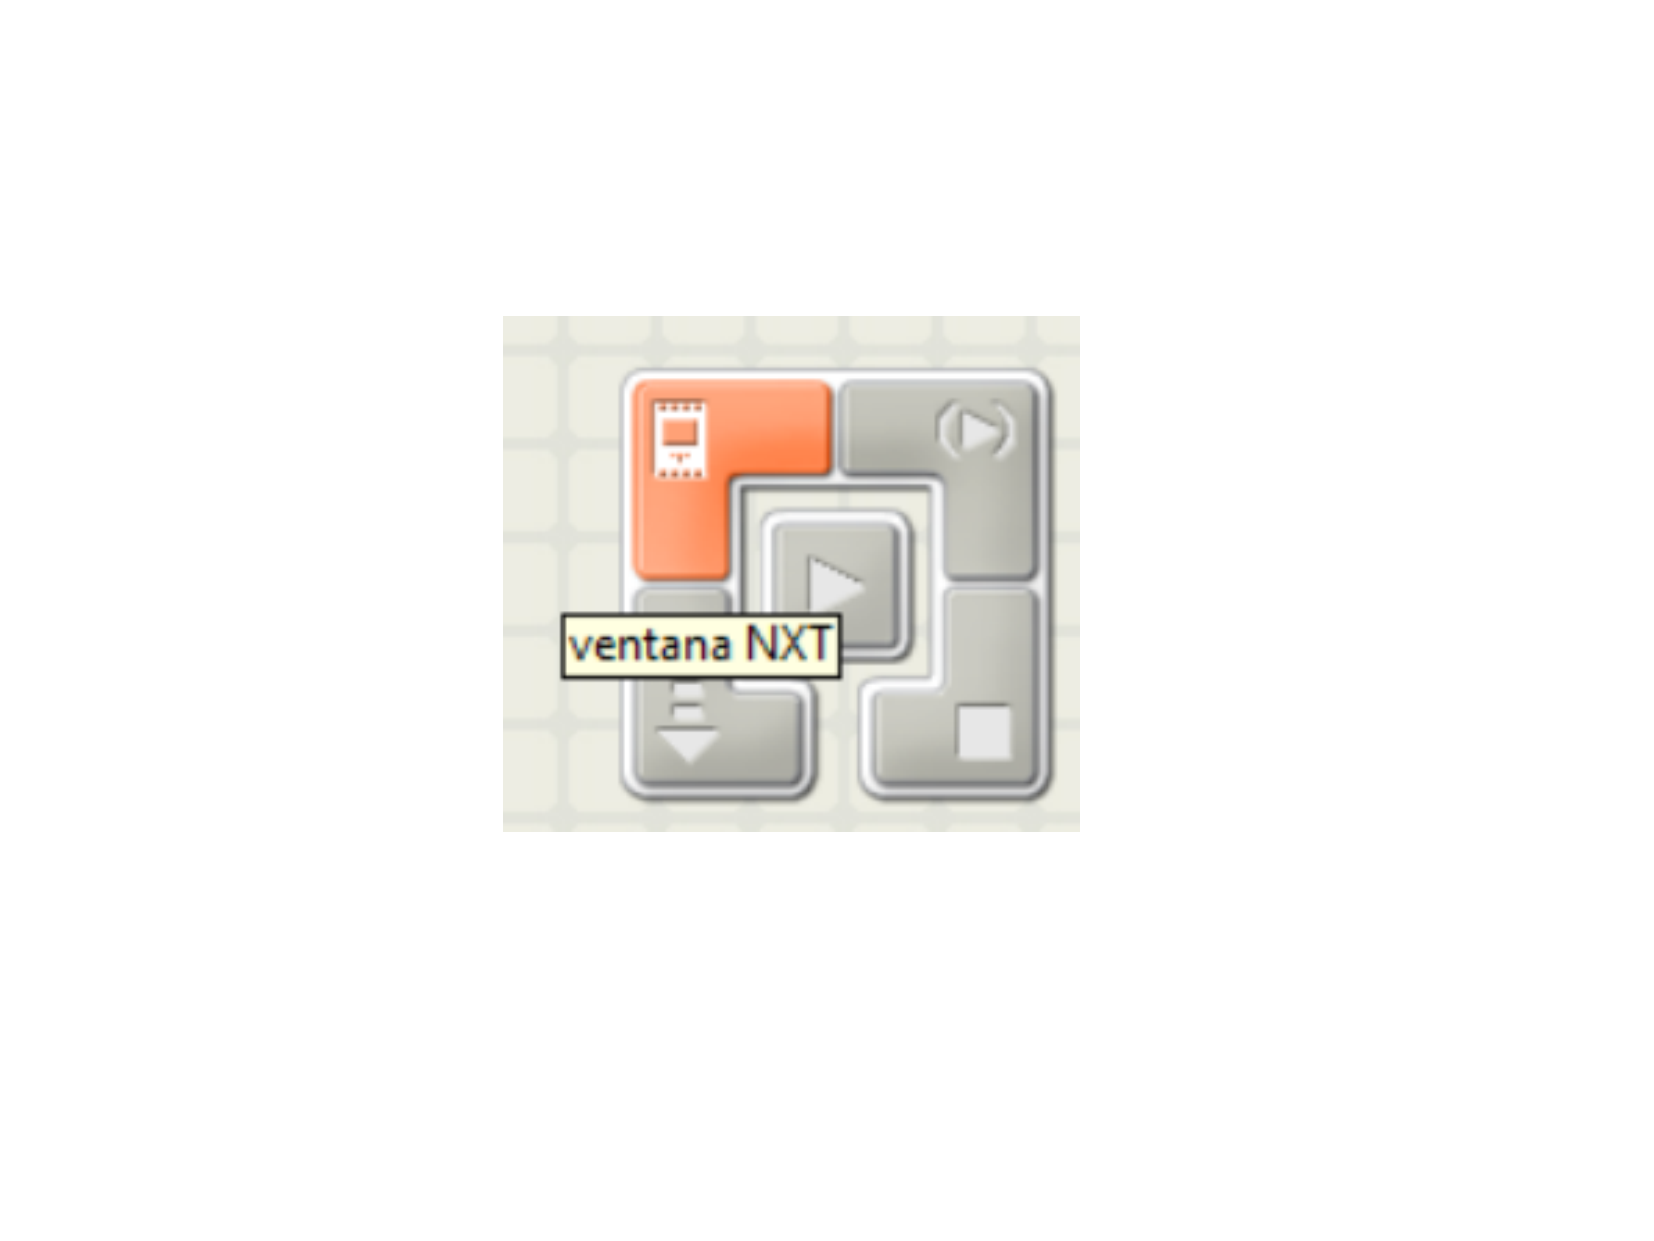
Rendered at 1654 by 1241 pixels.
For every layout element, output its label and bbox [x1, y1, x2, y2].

picture [503, 316, 1080, 832]
